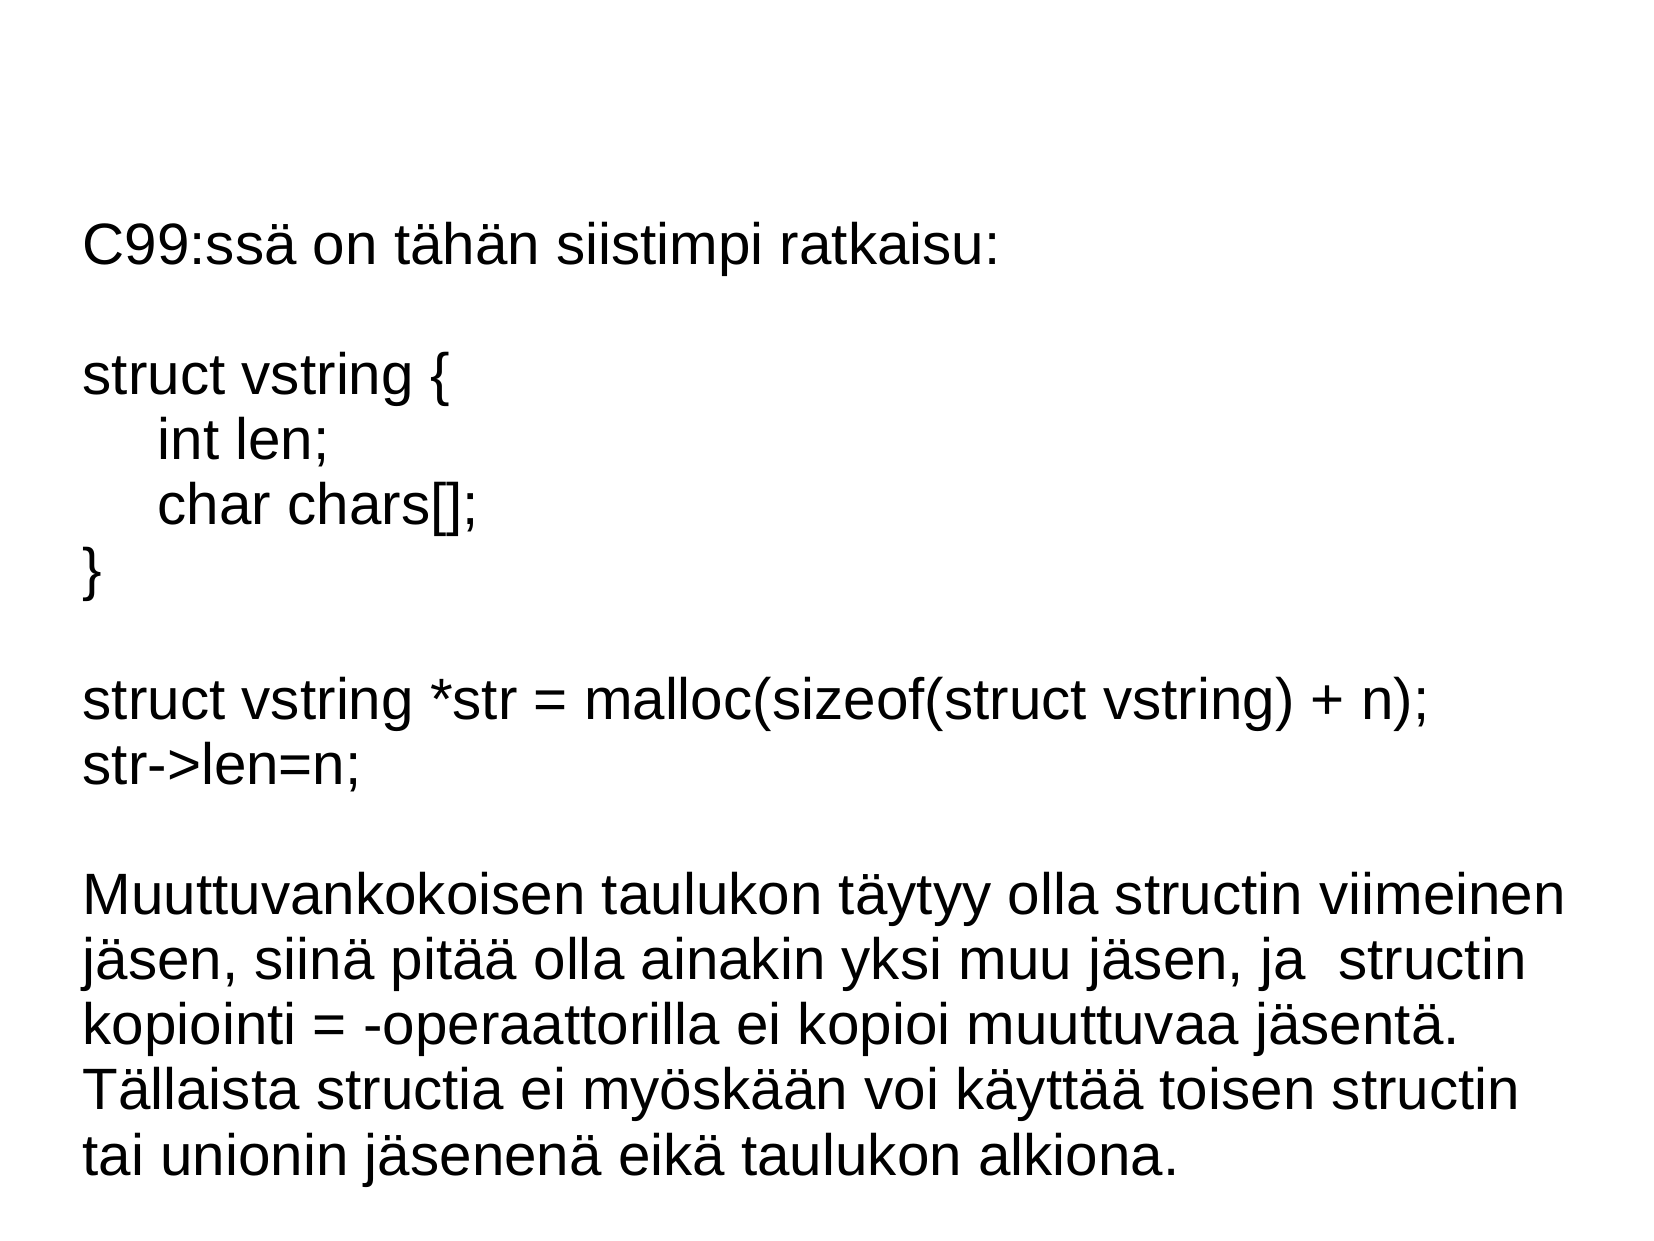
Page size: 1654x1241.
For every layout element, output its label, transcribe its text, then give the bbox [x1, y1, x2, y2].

text_box C99:ssä on tähän siistimpi ratkaisu: struct vstring { int len; char chars[]; } struct vstring *str = malloc(sizeof(struct vstring) + n); str->len=n; Muuttuvankokoisen taulukon täytyy olla structin viimeinen jäsen, siinä pitää olla ainakin yksi muu jäsen, ja structin kopiointi = -operaattorilla ei kopioi muuttuvaa jäsentä. Tällaista structia ei myöskään voi käyttää toisen structin tai unionin jäsenenä eikä taulukon alkiona. [82, 213, 1571, 1186]
